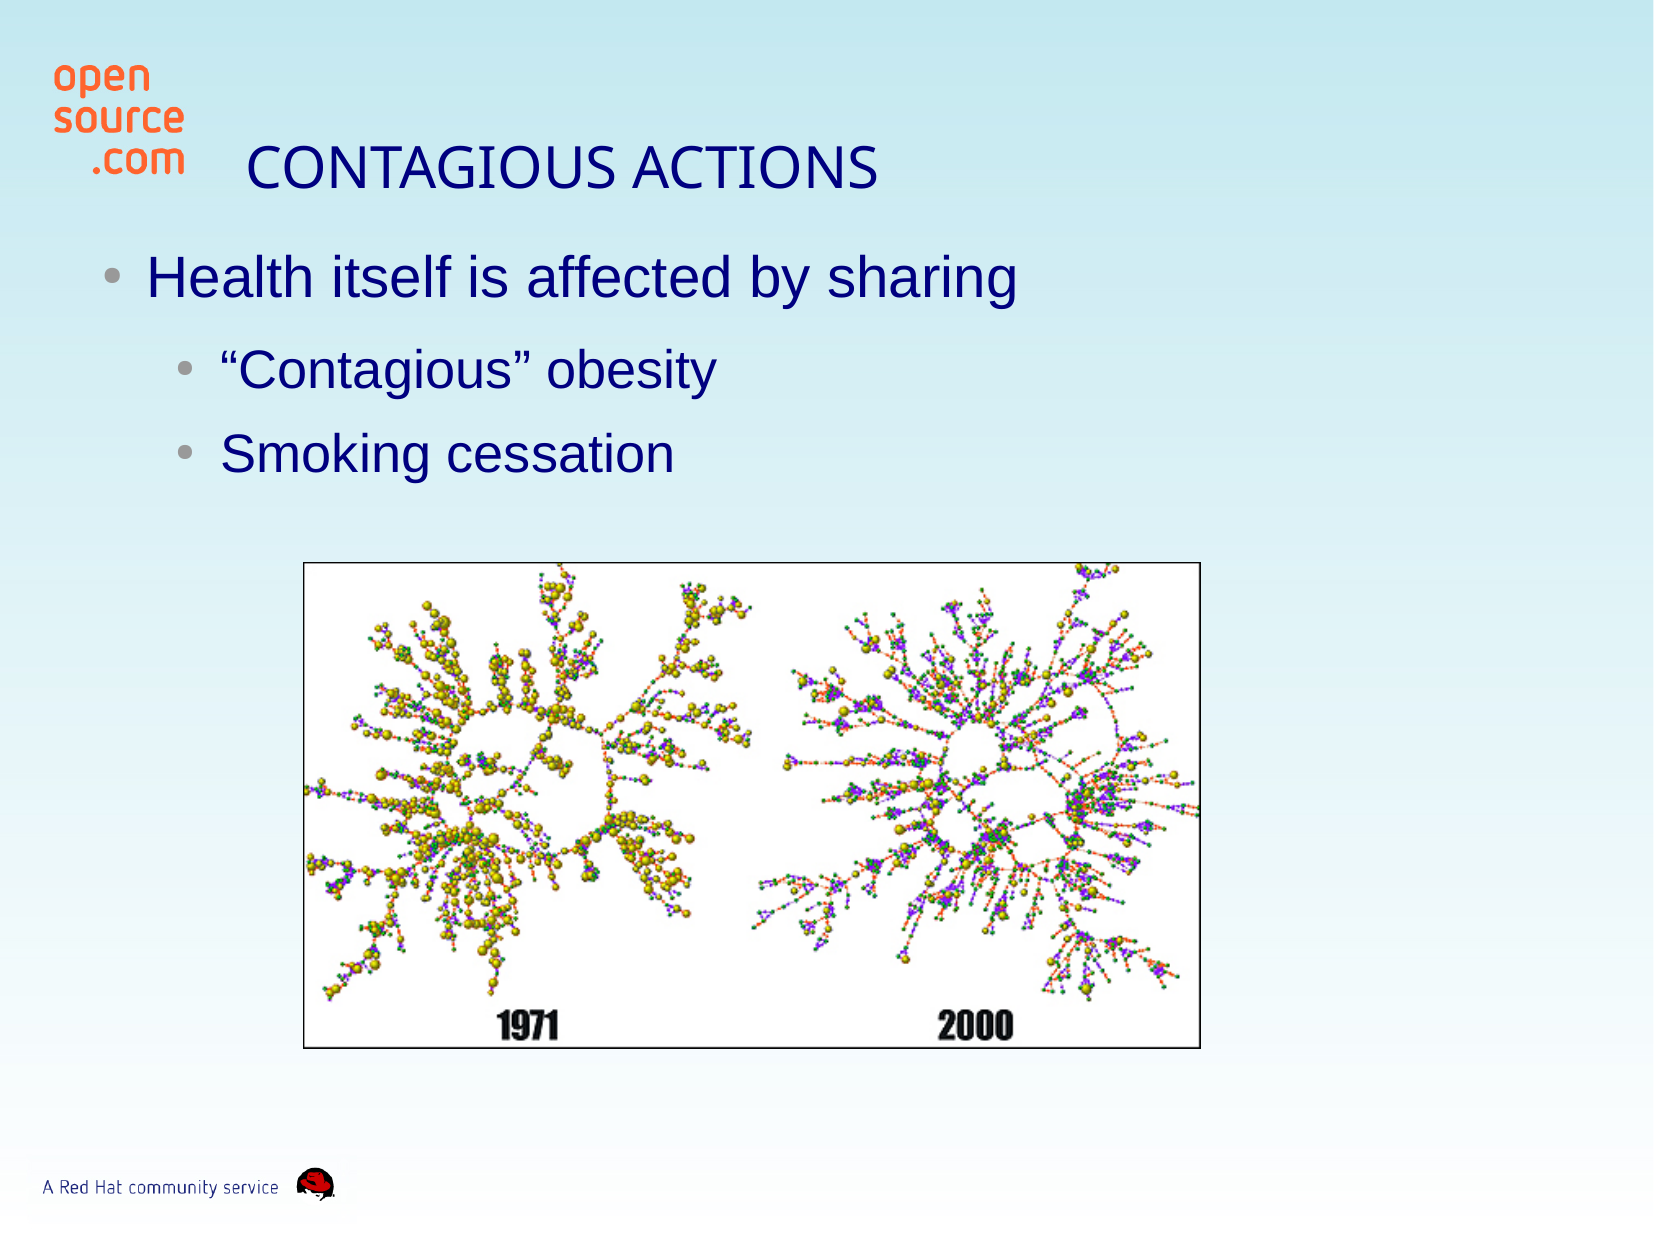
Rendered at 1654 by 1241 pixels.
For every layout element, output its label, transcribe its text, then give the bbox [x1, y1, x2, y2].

list Health itself is affected by sharing “Contagious” obesity Smoking cessation [86, 244, 1576, 1039]
picture [0, 0, 1654, 1241]
text_box CONTAGIOUS ACTIONS [230, 118, 1570, 367]
